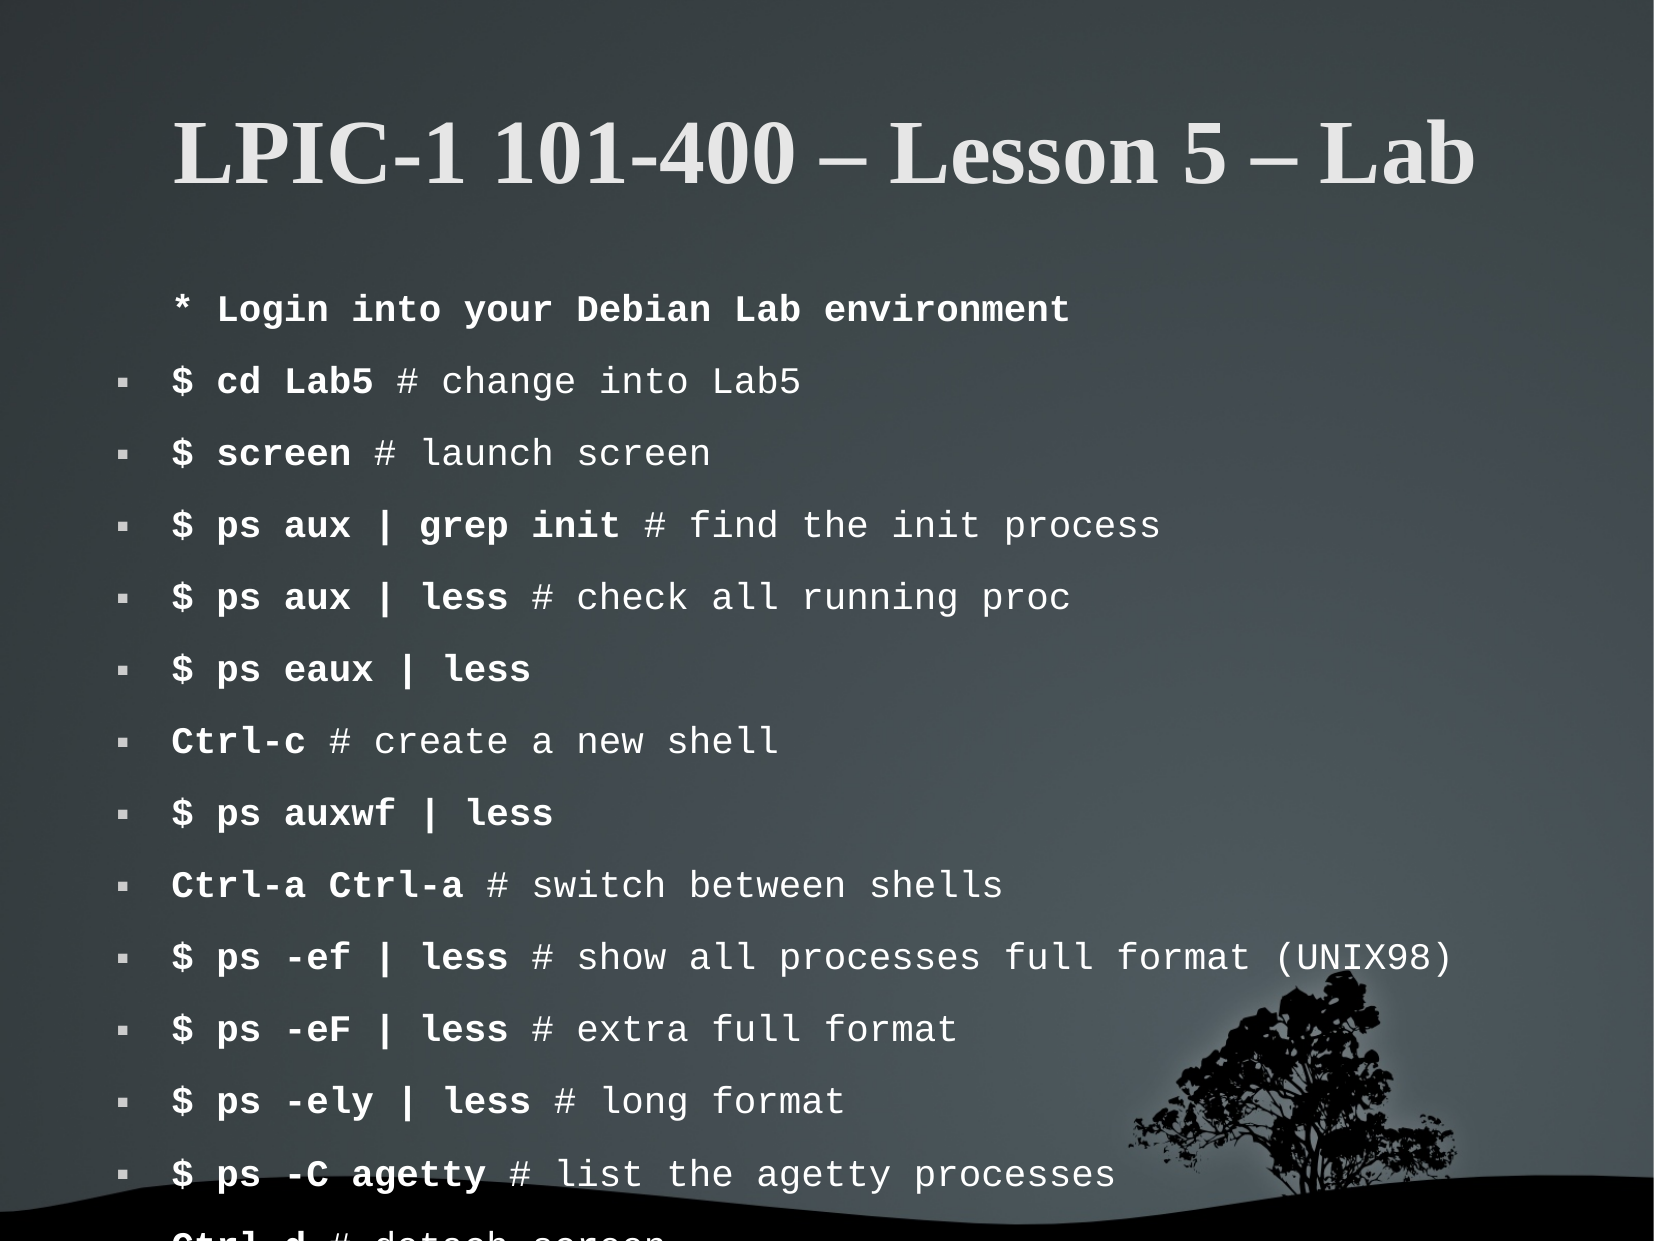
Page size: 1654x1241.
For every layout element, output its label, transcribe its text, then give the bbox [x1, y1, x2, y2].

title LPIC-1 101-400 – Lesson 5 – Lab [82, 49, 1571, 257]
list * Login into your Debian Lab environment $ cd Lab5 # change into Lab5 $ screen # launch screen $ ps aux | grep init # find the init process $ ps aux | less # check all running proc $ ps eaux | less Ctrl-c # create a new shell $ ps auxwf | less Ctrl-a Ctrl-a # switch between shells $ ps -ef | less # show all processes full format (UNIX98) $ ps -eF | less # extra full format $ ps -ely | less # long format $ ps -C agetty # list the agetty processes Ctrl-d # detach screen $ screen -r # re-attach screen [82, 290, 1571, 1176]
picture [0, 0, 1654, 1241]
